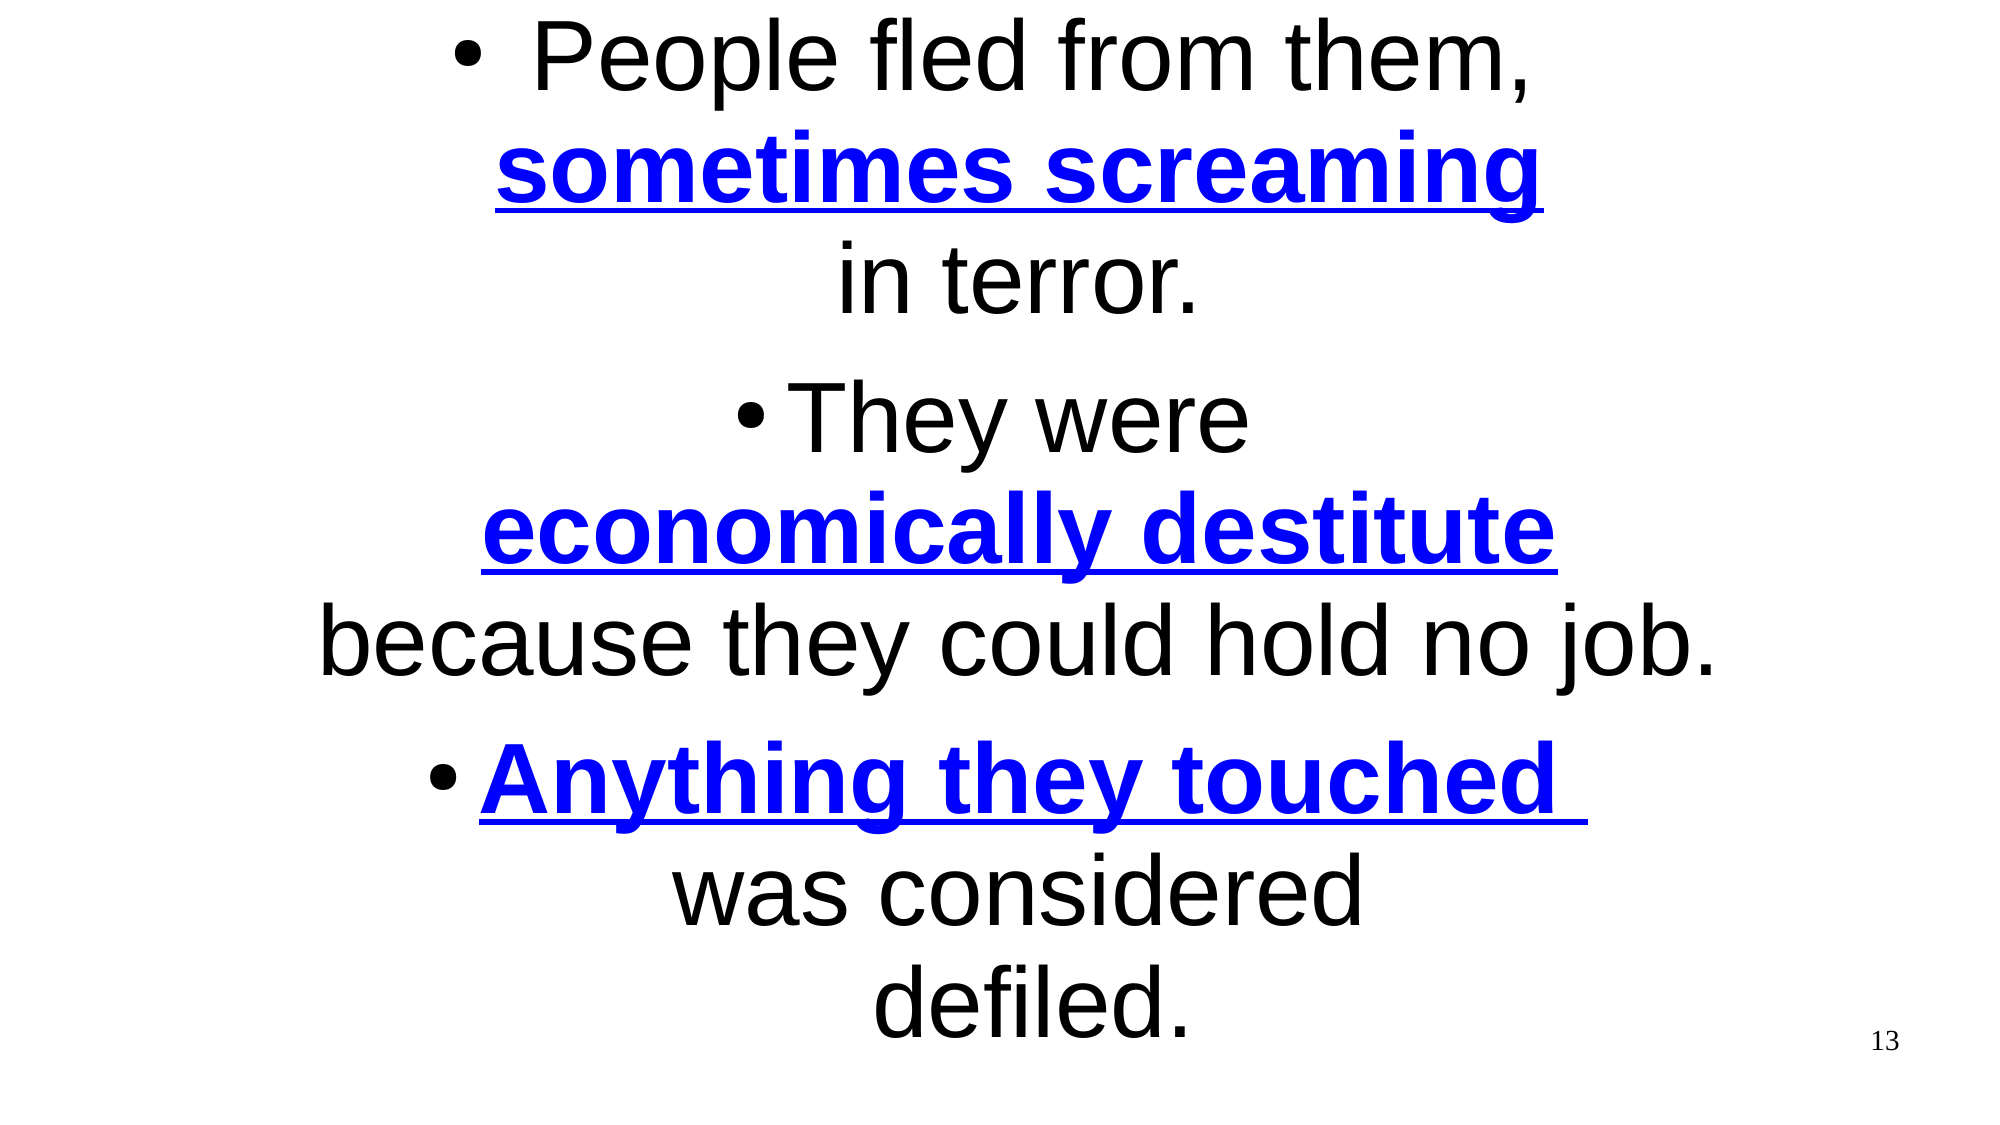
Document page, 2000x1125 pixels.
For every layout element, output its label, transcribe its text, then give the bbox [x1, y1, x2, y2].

list People fled from them, sometimes screaming in terror. They were economically destitute because they could hold no job. Anything they touched was considered defiled. [0, 0, 1996, 1123]
